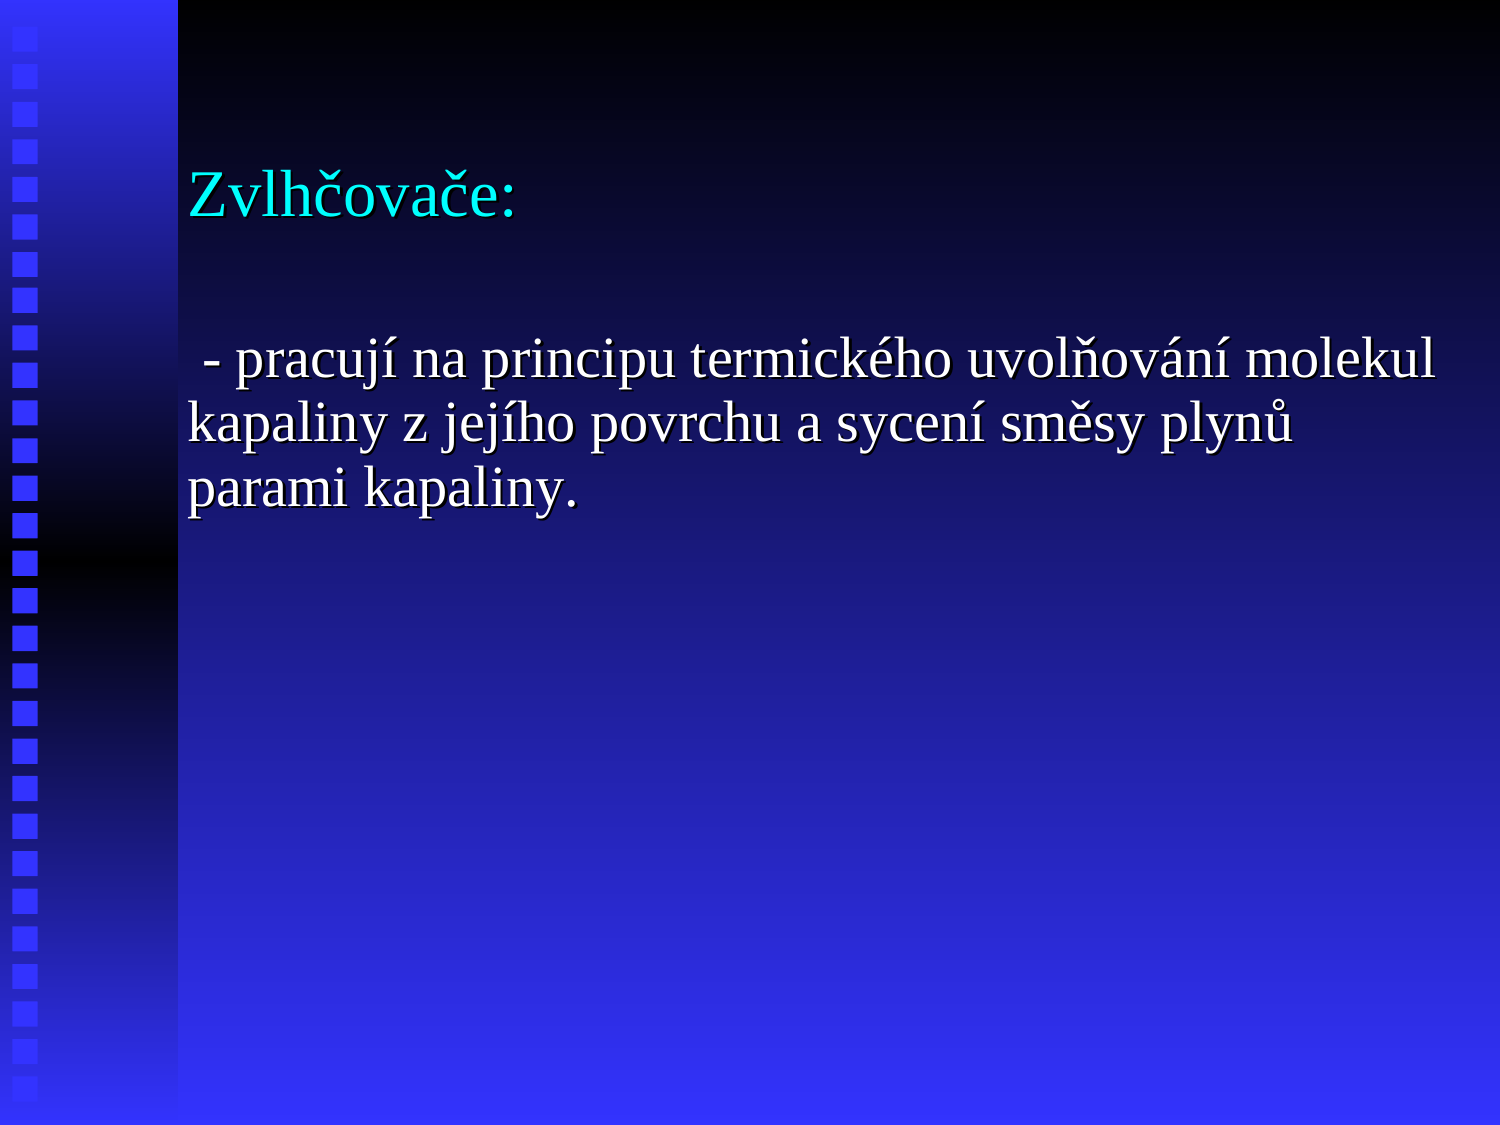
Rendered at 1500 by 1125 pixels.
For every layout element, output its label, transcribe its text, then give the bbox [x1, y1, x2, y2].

title Zvlhčovače: [187, 99, 1463, 288]
list - pracují na principu termického uvolňování molekul kapaliny z jejího povrchu a sycení směsy plynů parami kapaliny. [187, 324, 1463, 1000]
